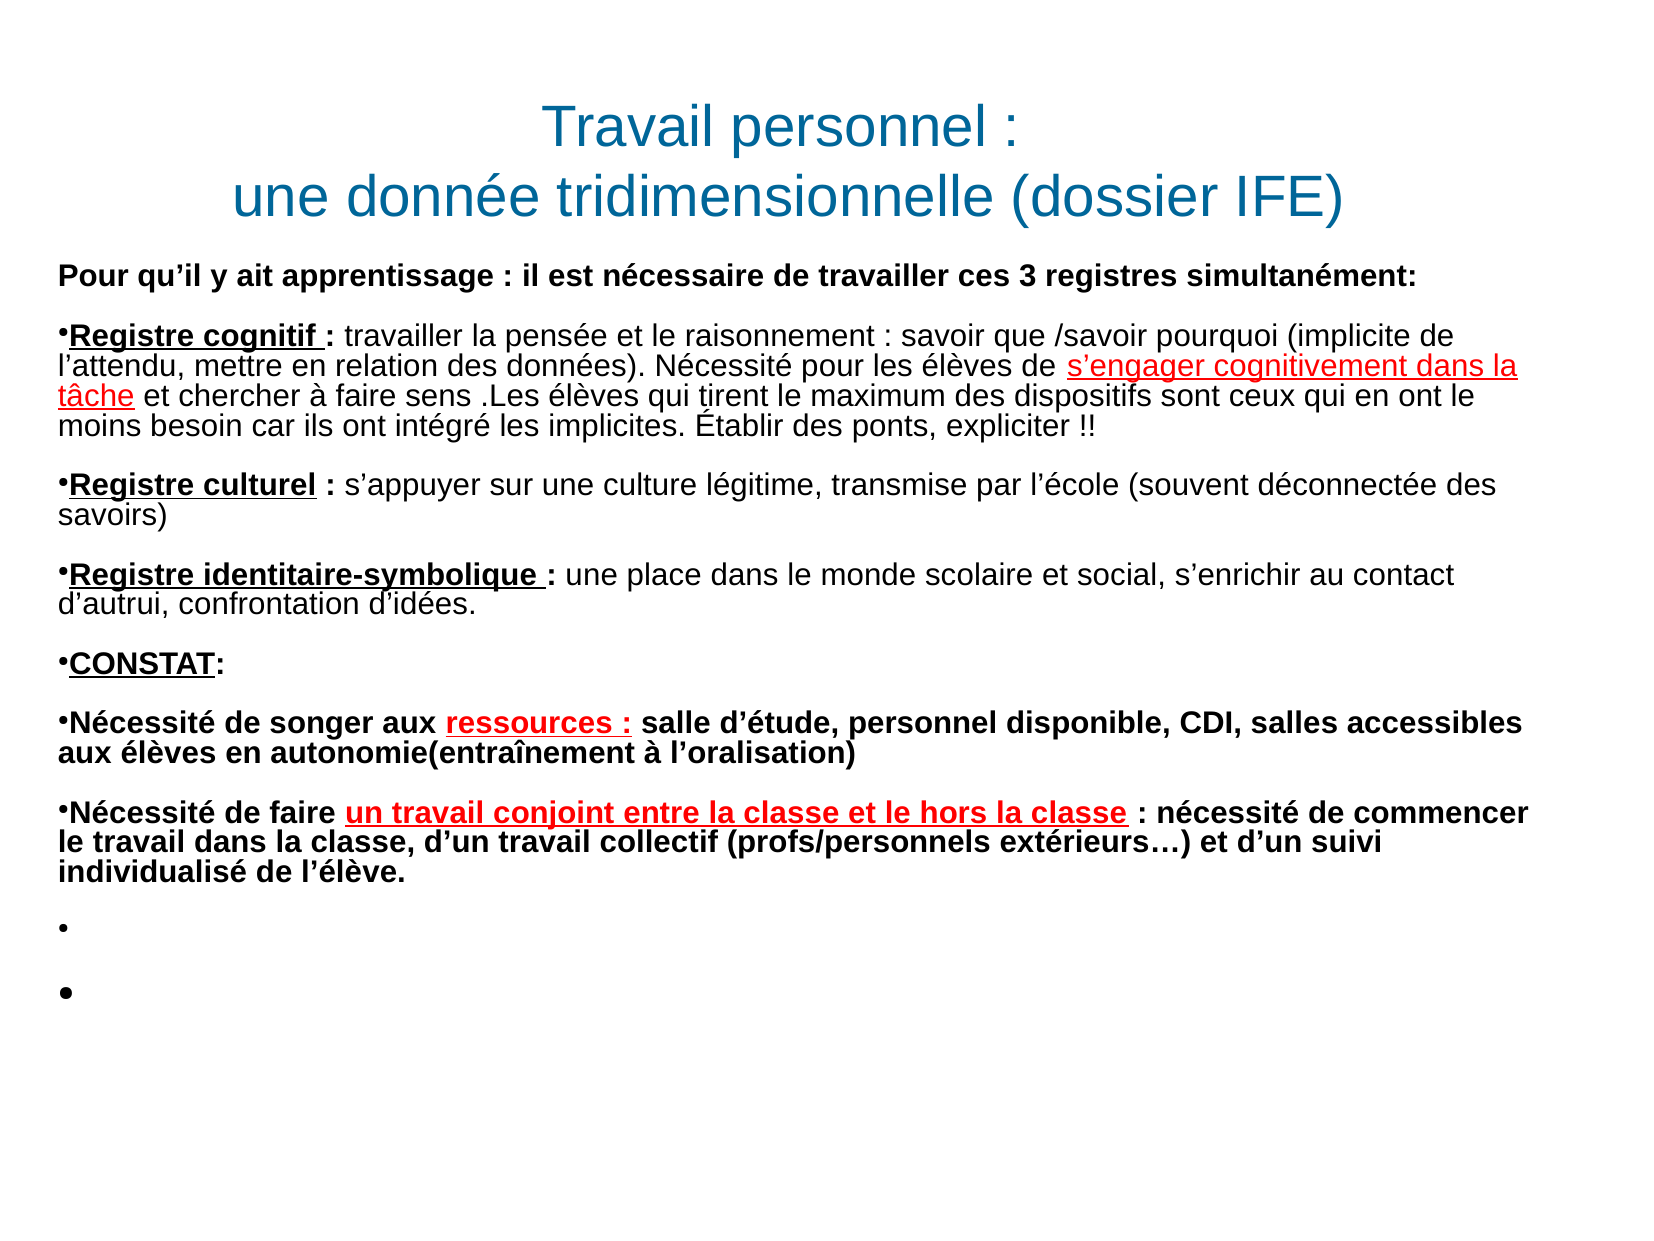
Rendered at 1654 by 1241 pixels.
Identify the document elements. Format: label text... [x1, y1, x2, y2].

title Travail personnel : une donnée tridimensionnelle (dossier IFE) [45, 54, 1534, 262]
list Pour qu’il y ait apprentissage : il est nécessaire de travailler ces 3 registres simultanément: Registre cognitif : travailler la pensée et le raisonnement : savoir que /savoir pourquoi (implicite de l’attendu, mettre en relation des données). Nécessité pour les élèves de s’engager cognitivement dans la tâche et chercher à faire sens .Les élèves qui tirent le maximum des dispositifs sont ceux qui en ont le moins besoin car ils ont intégré les implicites. Établir des ponts, expliciter !! Registre culturel : s’appuyer sur une culture légitime, transmise par l’école (souvent déconnectée des savoirs) Registre identitaire-symbolique : une place dans le monde scolaire et social, s’enrichir au contact d’autrui, confrontation d’idées. CONSTAT: Nécessité de songer aux ressources : salle d’étude, personnel disponible, CDI, salles accessibles aux élèves en autonomie(entraînement à l’oralisation) Nécessité de faire un travail conjoint entre la classe et le hors la classe : nécessité de commencer le travail dans la classe, d’un travail collectif (profs/personnels extérieurs…) et d’un suivi individualisé de l’élève. [57, 203, 1555, 1004]
